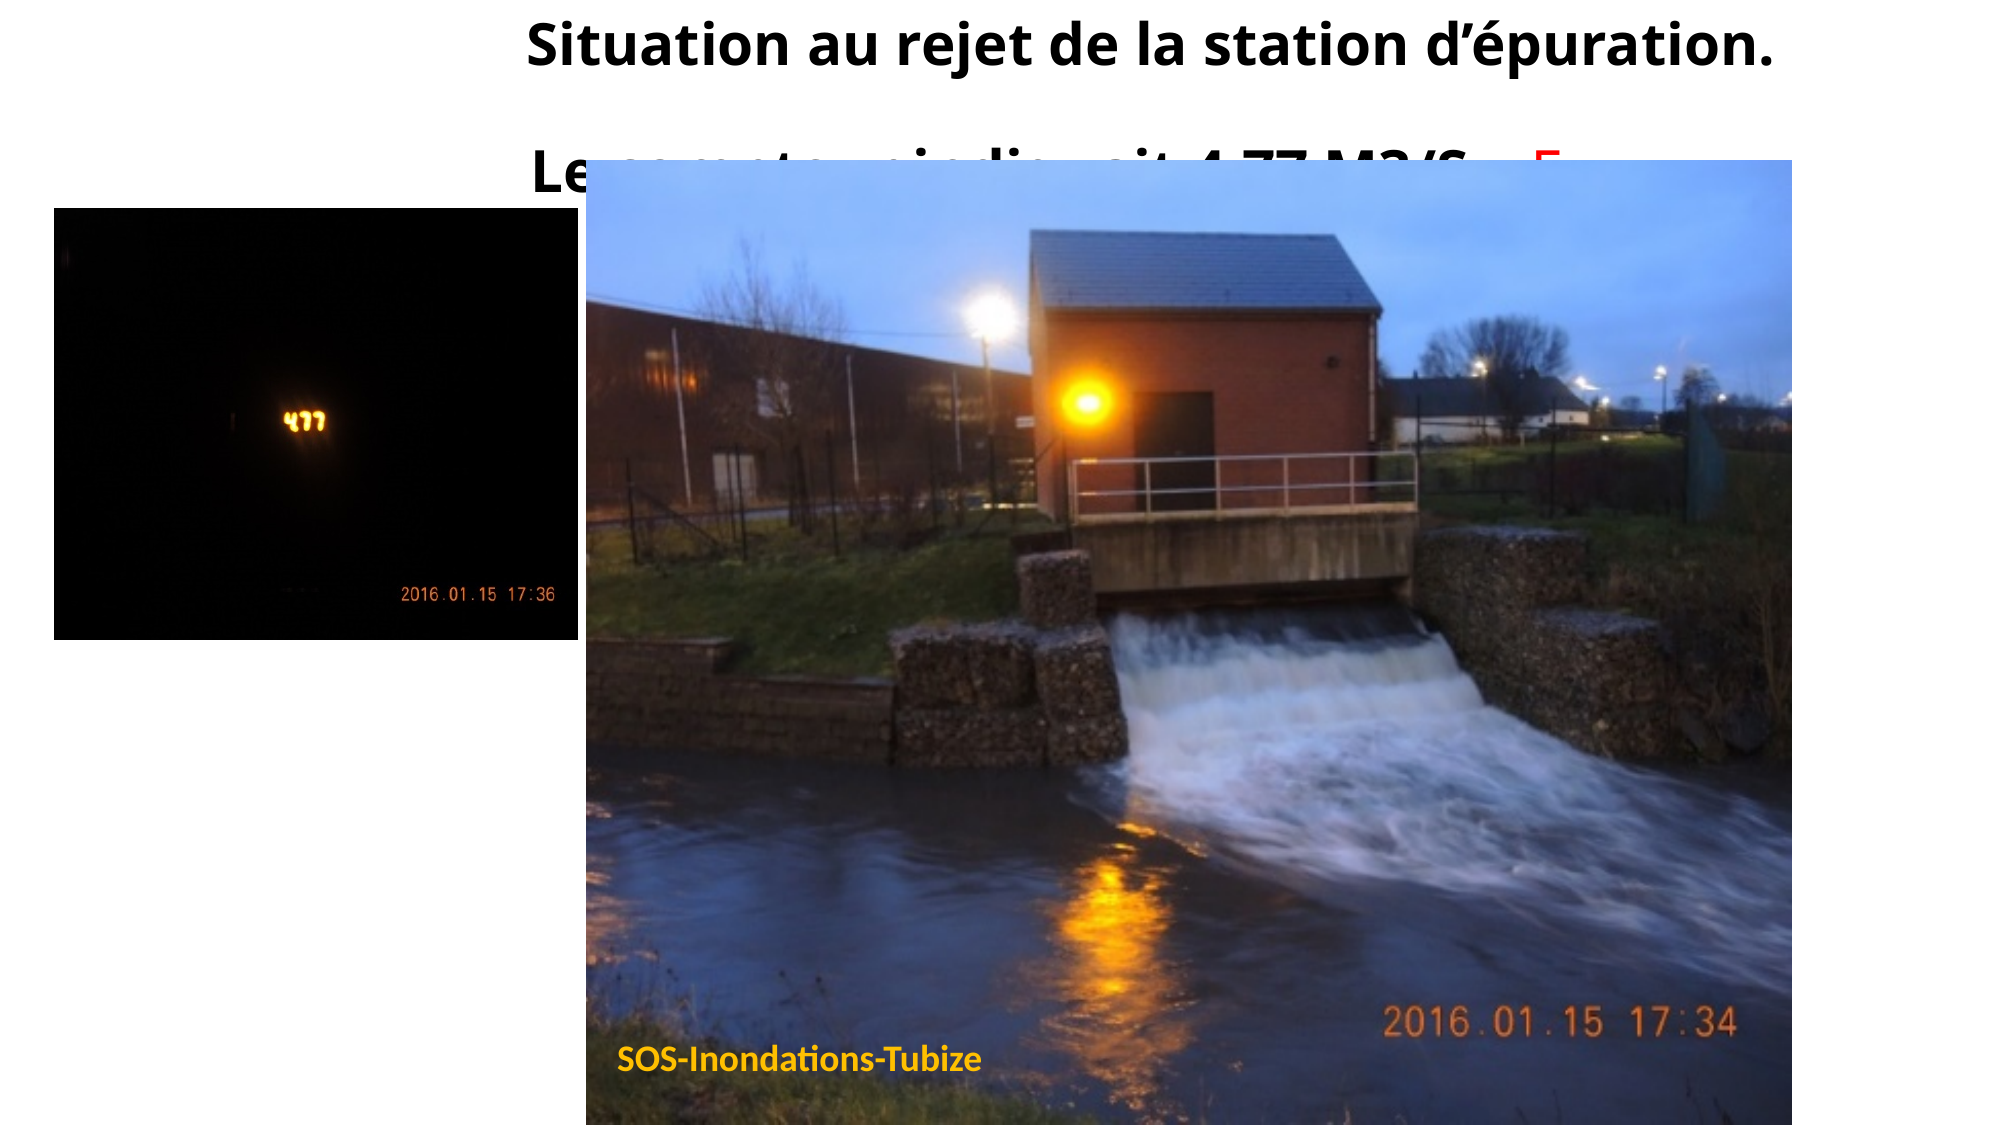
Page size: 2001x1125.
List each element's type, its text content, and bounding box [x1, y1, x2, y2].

text_box SOS-Inondations-Tubize [602, 1026, 1017, 1088]
title Situation au rejet de la station d’épuration. Le compteur indiquait 4,77 M3/S. Enorme [287, 0, 1910, 173]
picture [586, 160, 1792, 1125]
picture [54, 208, 578, 640]
